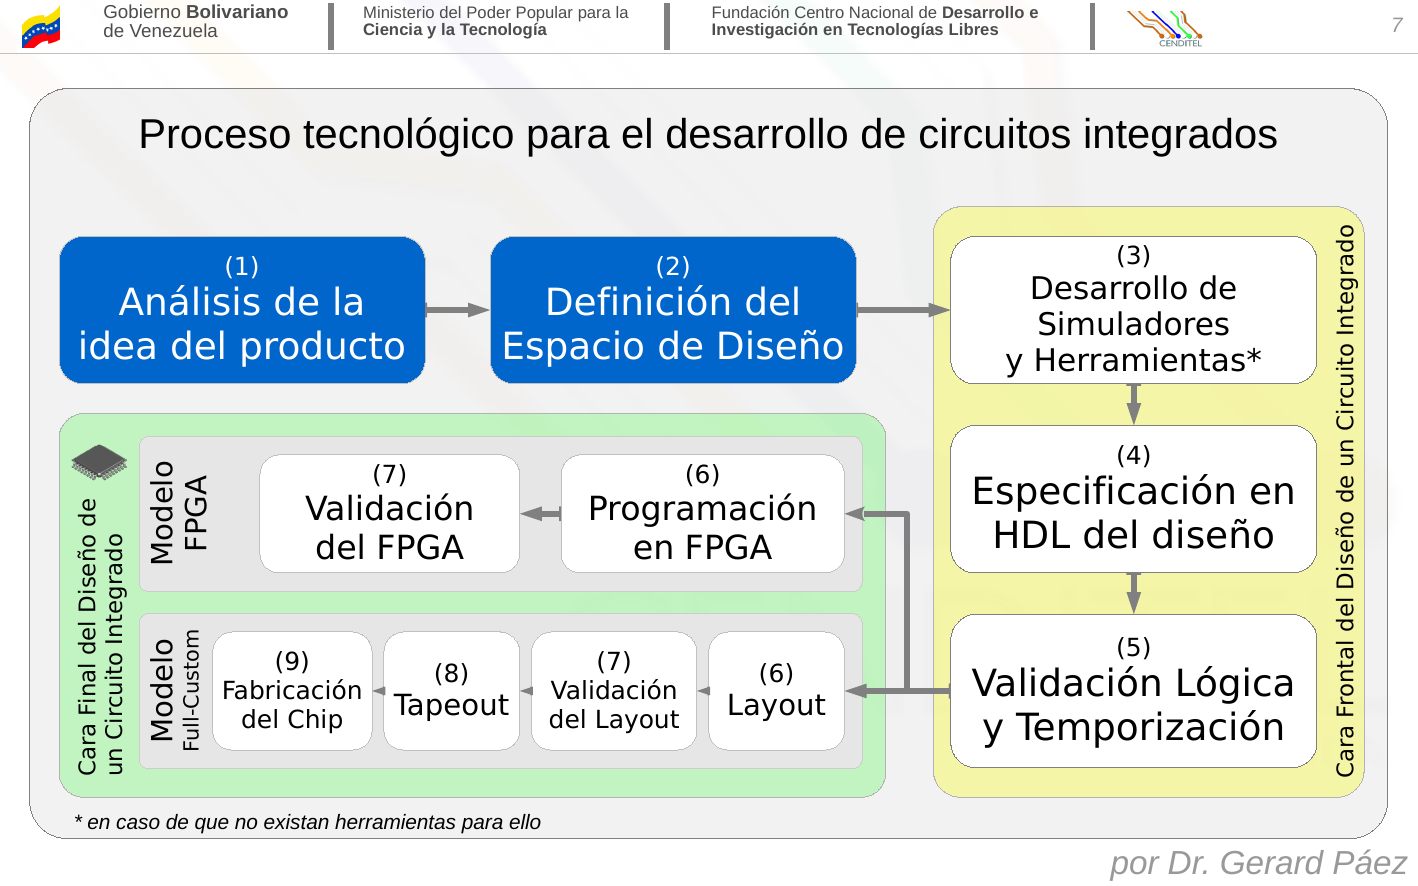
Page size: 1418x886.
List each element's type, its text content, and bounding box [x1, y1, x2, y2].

text_box (7) Validación del Layout [531, 631, 697, 751]
text_box (6) Layout [708, 631, 845, 751]
text_box (4) Especificación en HDL del diseño [950, 425, 1317, 573]
text_box (5) Validación Lógica y Temporización [950, 614, 1317, 768]
text_box (2) Definición del Espacio de Diseño [490, 236, 857, 384]
picture [0, 0, 1418, 53]
title Proceso tecnológico para el desarrollo de circuitos integrados [70, 102, 1347, 165]
text_box Modelo FPGA [137, 437, 221, 591]
text_box (6) Programación en FPGA [561, 454, 845, 573]
text_box (8) Tapeout [383, 631, 520, 751]
text_box (9) Fabricación del Chip [212, 631, 373, 751]
text_box Modelo Full-Custom [137, 614, 212, 768]
text_box * en caso de que no existan herramientas para ello [59, 803, 680, 842]
text_box Cara Frontal del Diseño de un Circuito Integrado [1324, 206, 1367, 798]
picture [70, 442, 130, 483]
text_box Cara Final del Diseño de un Circuito Integrado [66, 460, 136, 792]
text_box [29, 88, 1388, 839]
picture [0, 54, 1418, 886]
text_box (7) Validación del FPGA [259, 454, 520, 573]
text_box por Dr. Gerard Páez [1039, 837, 1418, 886]
text_box (1) Análisis de la idea del producto [59, 236, 426, 384]
text_box (3) Desarrollo de Simuladores y Herramientas* [950, 236, 1317, 384]
